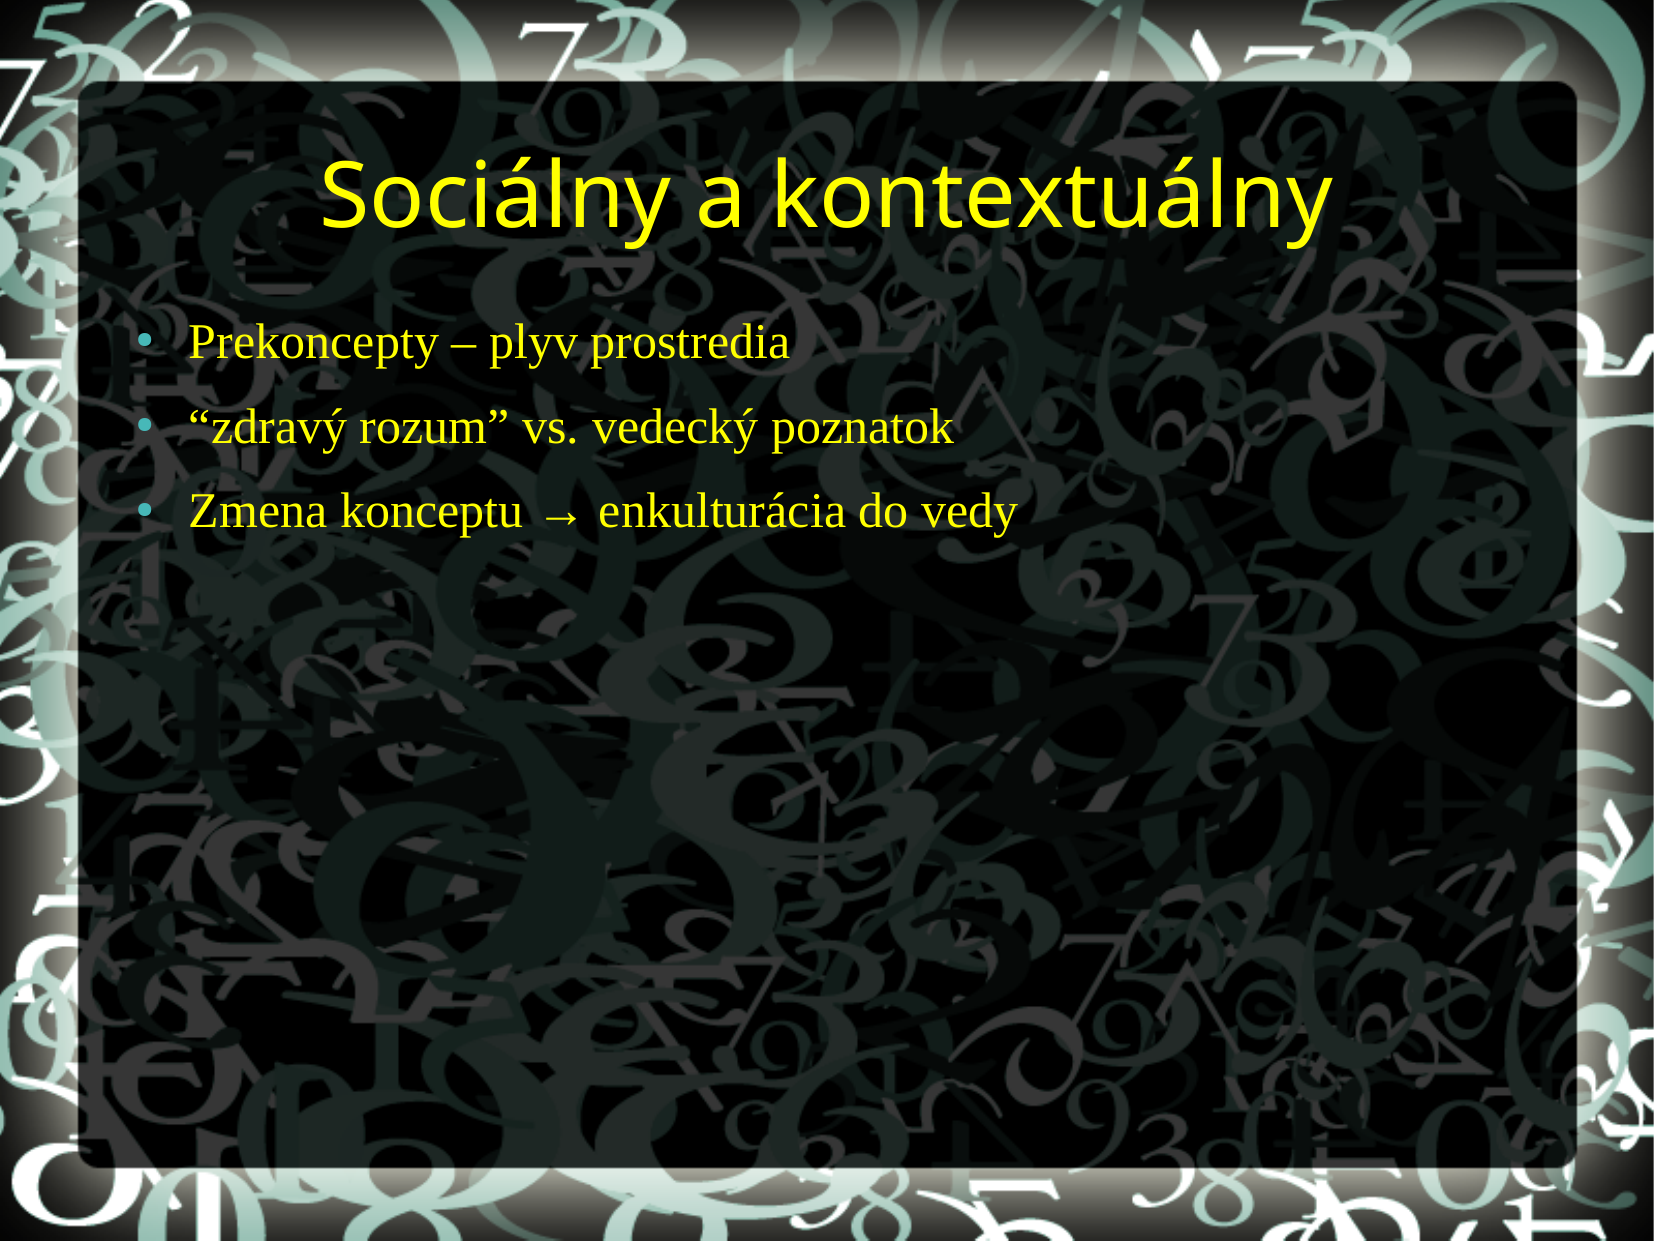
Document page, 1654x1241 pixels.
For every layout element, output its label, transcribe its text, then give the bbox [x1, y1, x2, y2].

list Prekoncepty – plyv prostredia “zdravý rozum” vs. vedecký poznatok Zmena konceptu → enkulturácia do vedy [118, 313, 1542, 1034]
title Sociálny a kontextuálny [82, 88, 1571, 296]
picture [0, 0, 1654, 1241]
